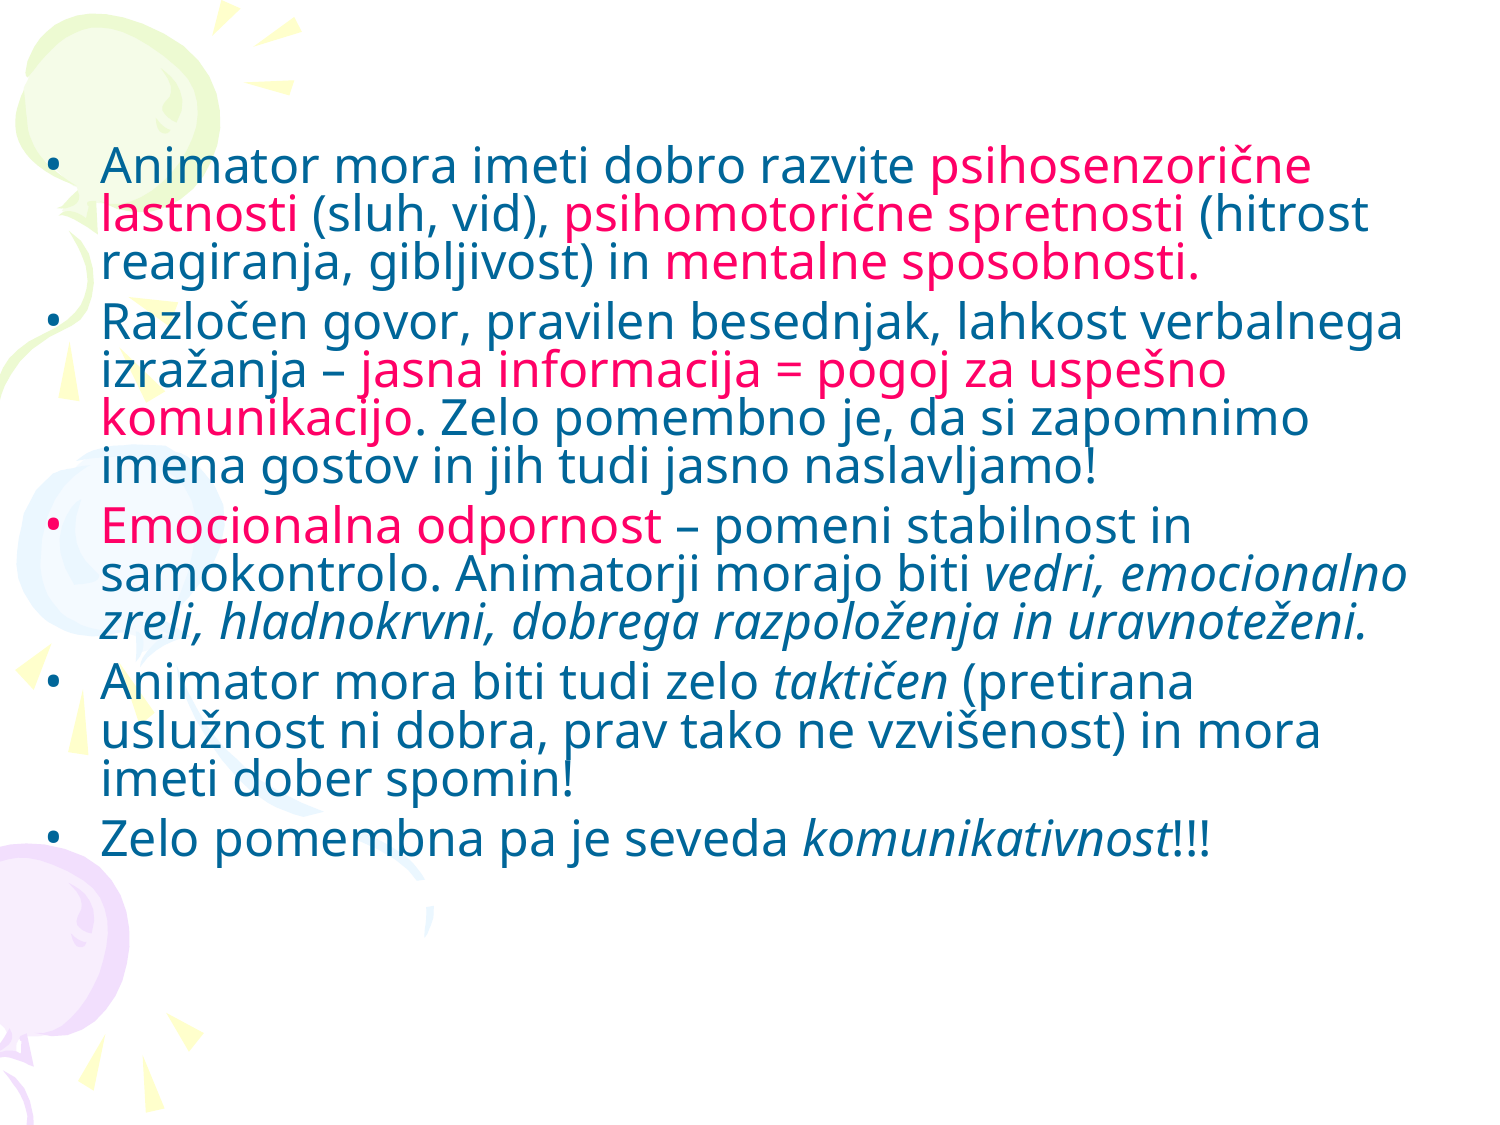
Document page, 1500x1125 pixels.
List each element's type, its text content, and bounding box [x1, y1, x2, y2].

list Animator mora imeti dobro razvite psihosenzorične lastnosti (sluh, vid), psihomotorične spretnosti (hitrost reagiranja, gibljivost) in mentalne sposobnosti. Razločen govor, pravilen besednjak, lahkost verbalnega izražanja – jasna informacija = pogoj za uspešno komunikacijo. Zelo pomembno je, da si zapomnimo imena gostov in jih tudi jasno naslavljamo! Emocionalna odpornost – pomeni stabilnost in samokontrolo. Animatorji morajo biti vedri, emocionalno zreli, hladnokrvni, dobrega razpoloženja in uravnoteženi. Animator mora biti tudi zelo taktičen (pretirana uslužnost ni dobra, prav tako ne vzvišenost) in mora imeti dober spomin! Zelo pomembna pa je seveda komunikativnost!!! [29, 137, 1426, 994]
